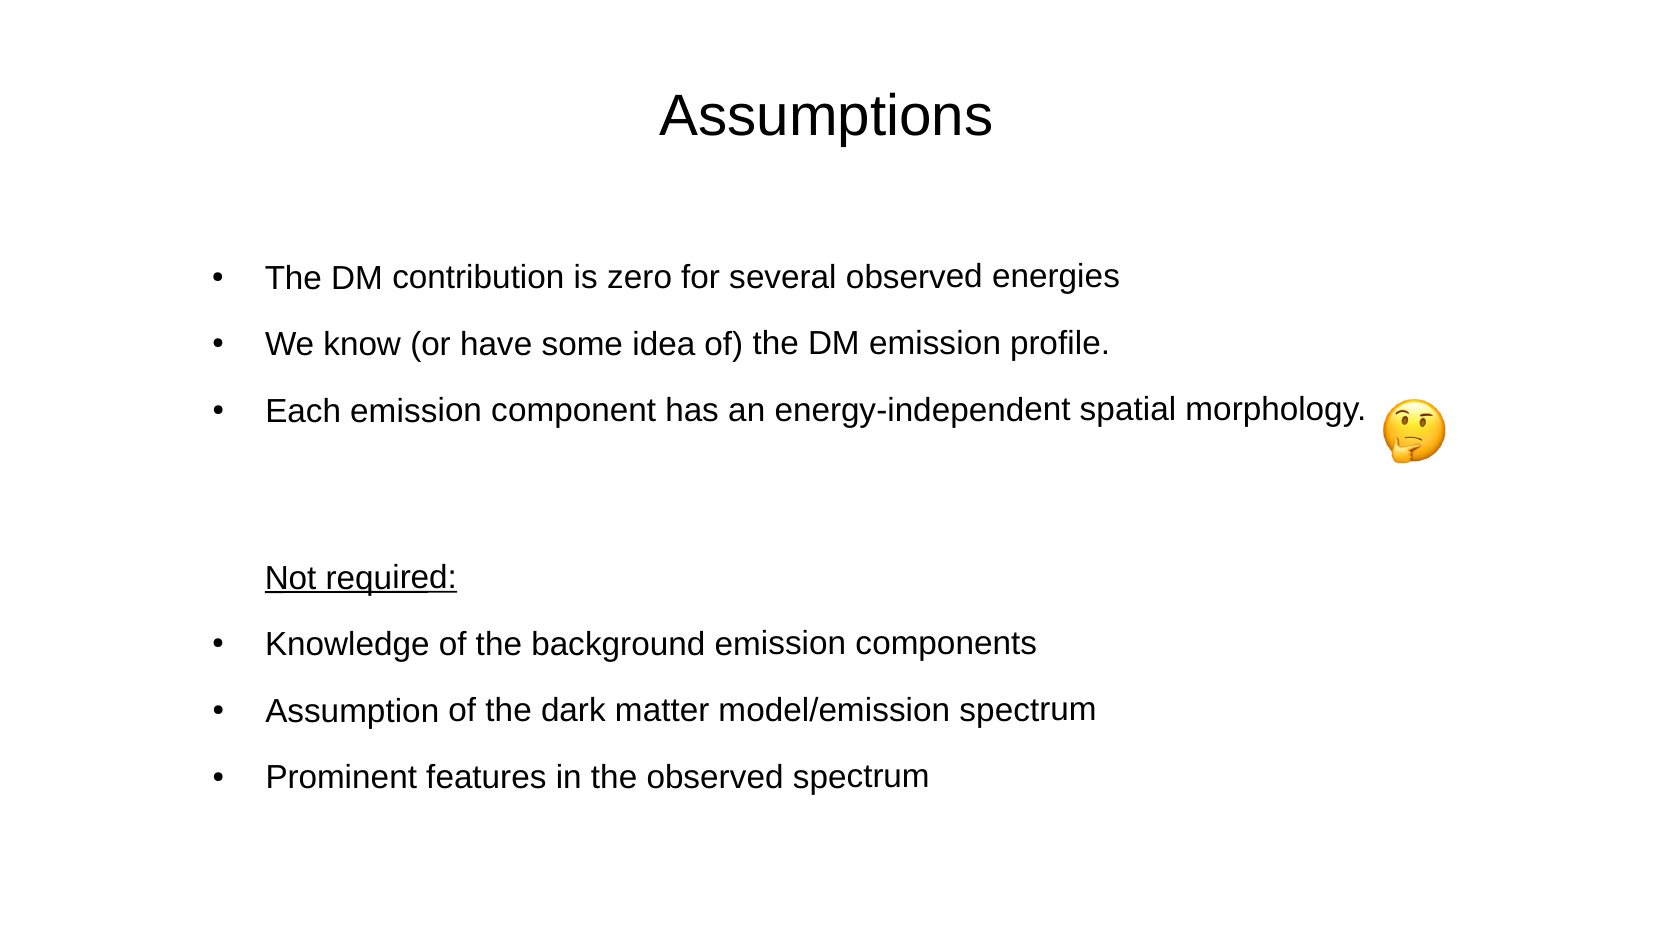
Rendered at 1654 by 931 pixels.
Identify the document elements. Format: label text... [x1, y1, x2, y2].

title Assumptions [82, 37, 1571, 193]
list The DM contribution is zero for several observed energies We know (or have some idea of) the DM emission profile. Each emission component has an energy-independent spatial morphology. [193, 255, 1531, 589]
list Not required: Knowledge of the background emission components Assumption of the dark matter model/emission spectrum Prominent features in the observed spectrum [193, 555, 1531, 893]
picture [1380, 397, 1448, 466]
